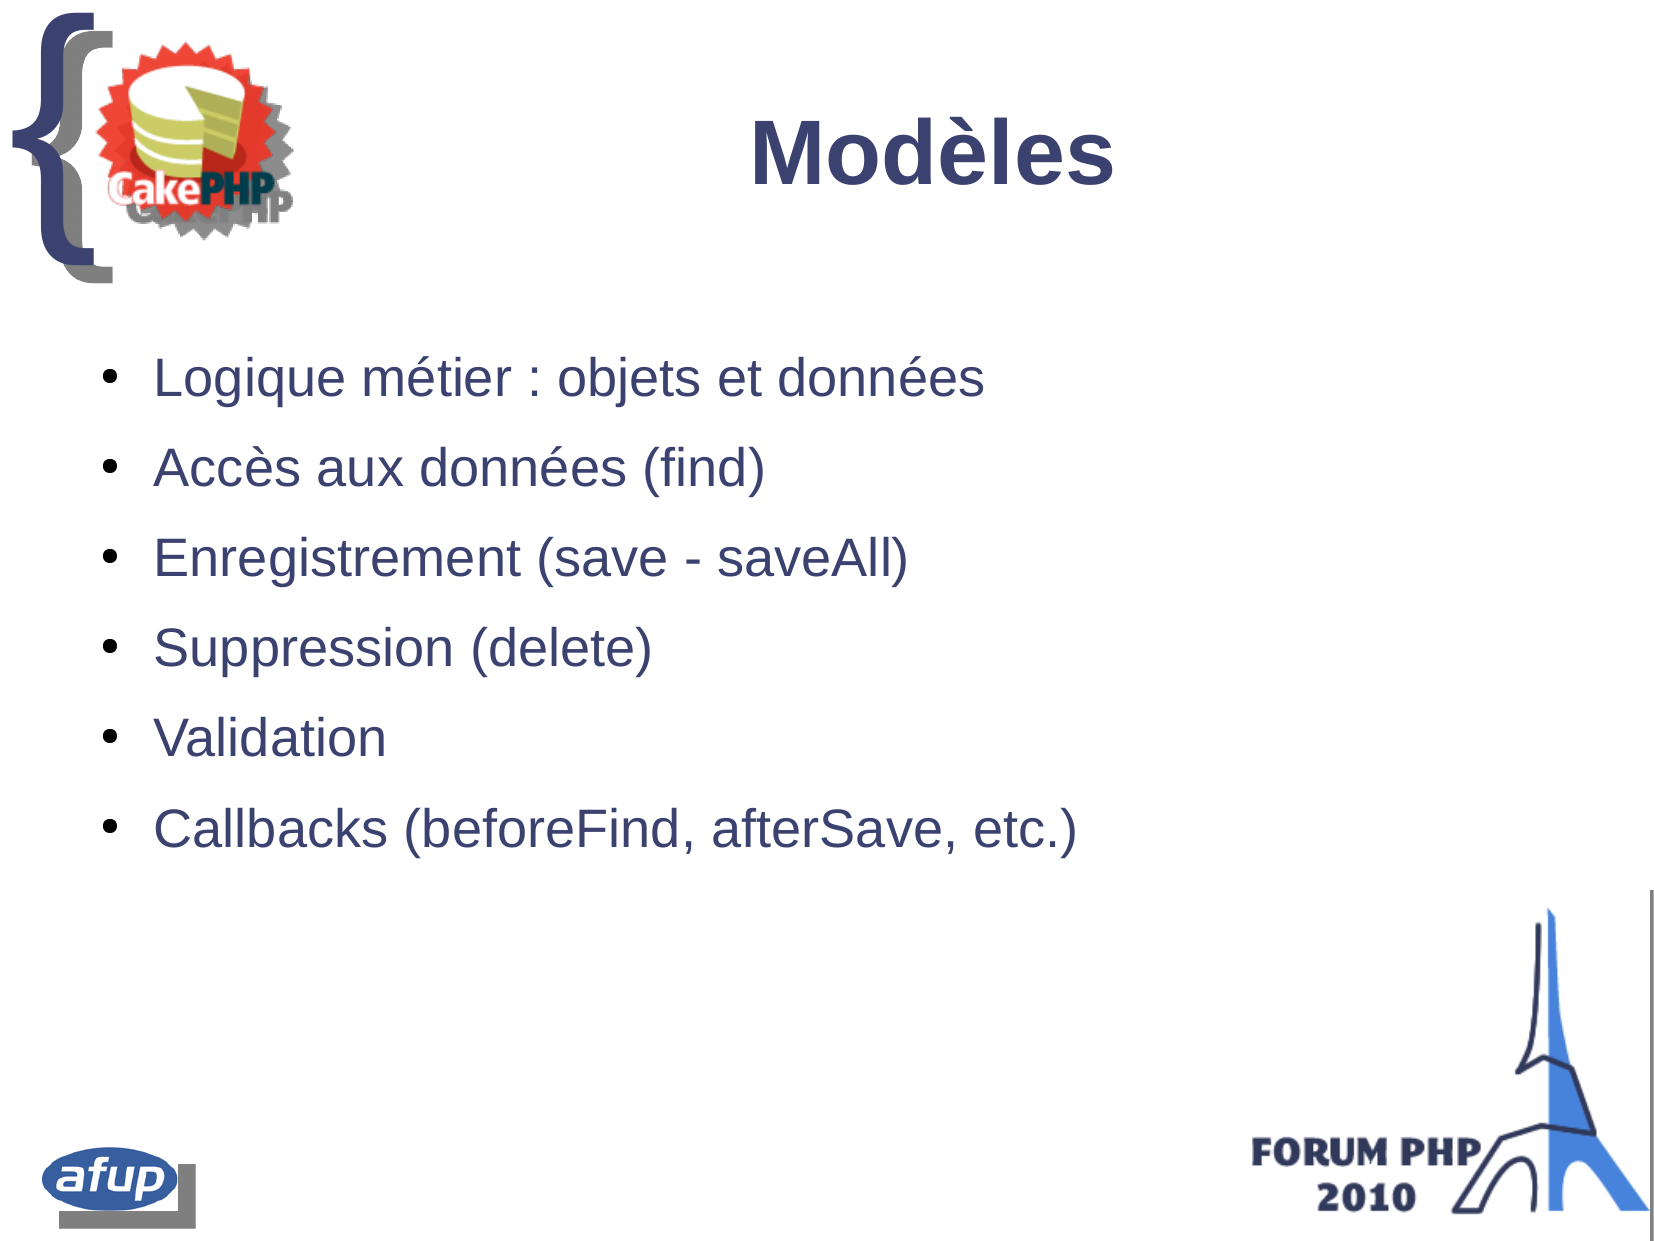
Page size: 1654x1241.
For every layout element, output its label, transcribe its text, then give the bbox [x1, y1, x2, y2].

picture [1240, 872, 1650, 1241]
title Modèles [295, 56, 1571, 250]
picture [88, 35, 284, 231]
picture [41, 1146, 178, 1211]
list Logique métier : objets et données Accès aux données (find) Enregistrement (save - saveAll) Suppression (delete) Validation Callbacks (beforeFind, afterSave, etc.) [82, 290, 1571, 1094]
